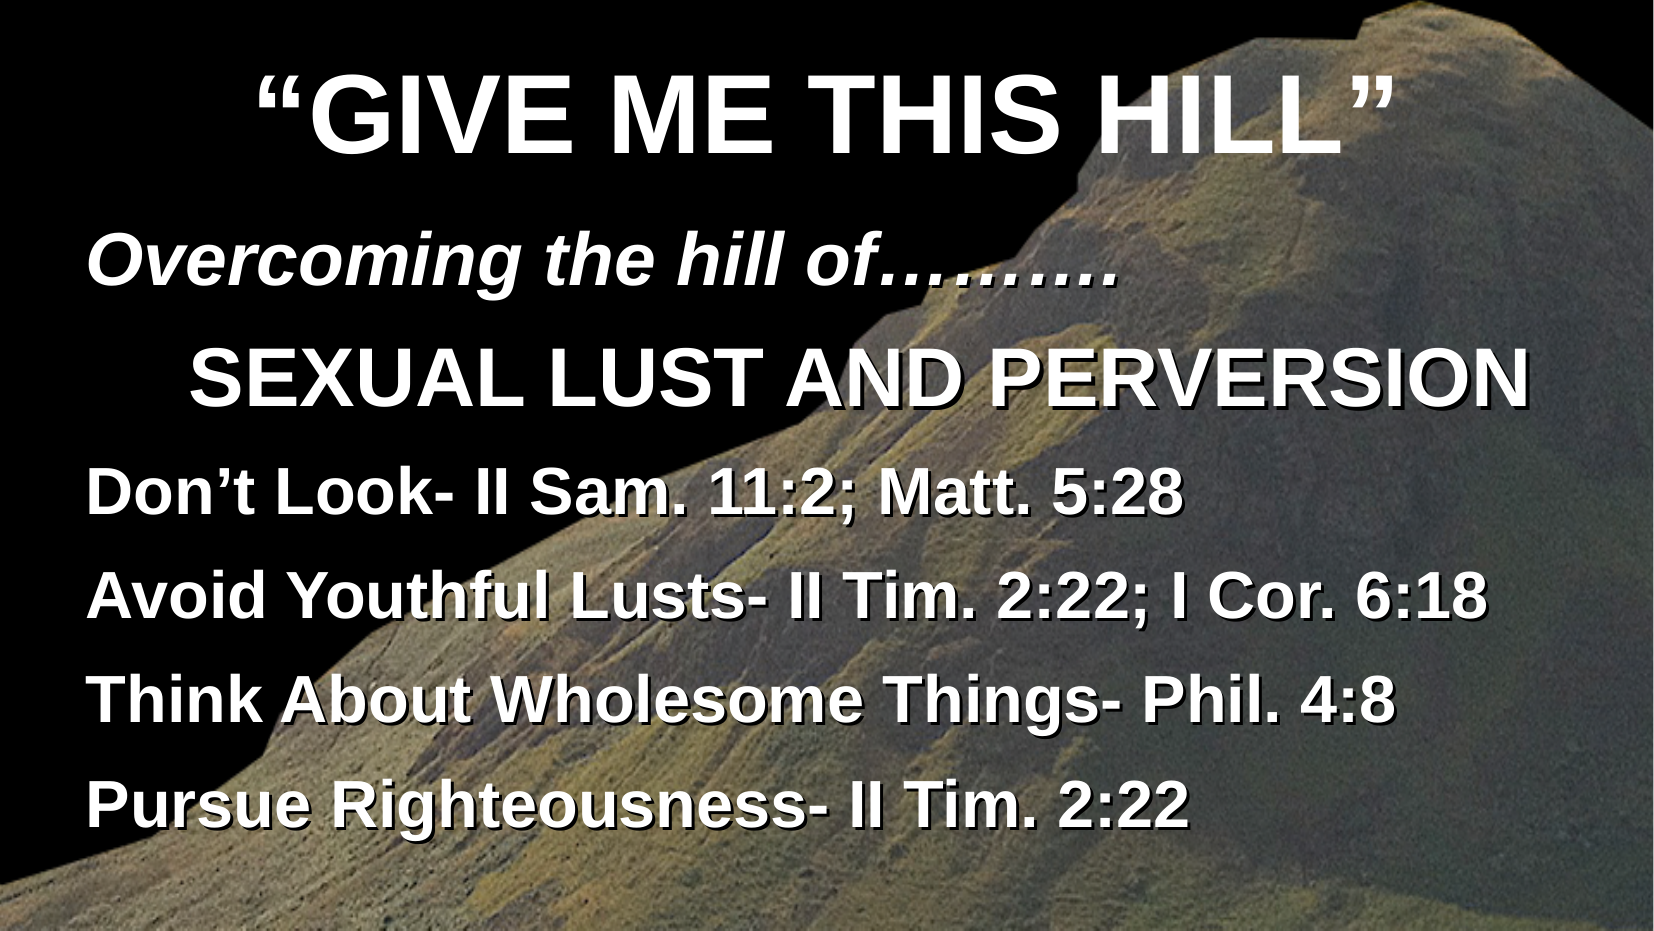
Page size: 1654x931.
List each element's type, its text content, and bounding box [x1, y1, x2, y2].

list Overcoming the hill of………. SEXUAL LUST AND PERVERSION Don’t Look- II Sam. 11:2; Matt. 5:28 Avoid Youthful Lusts- II Tim. 2:22; I Cor. 6:18 Think About Wholesome Things- Phil. 4:8 Pursue Righteousness- II Tim. 2:22 [15, 217, 1636, 916]
title “GIVE ME THIS HILL” [82, 37, 1571, 193]
picture [0, 0, 1654, 931]
